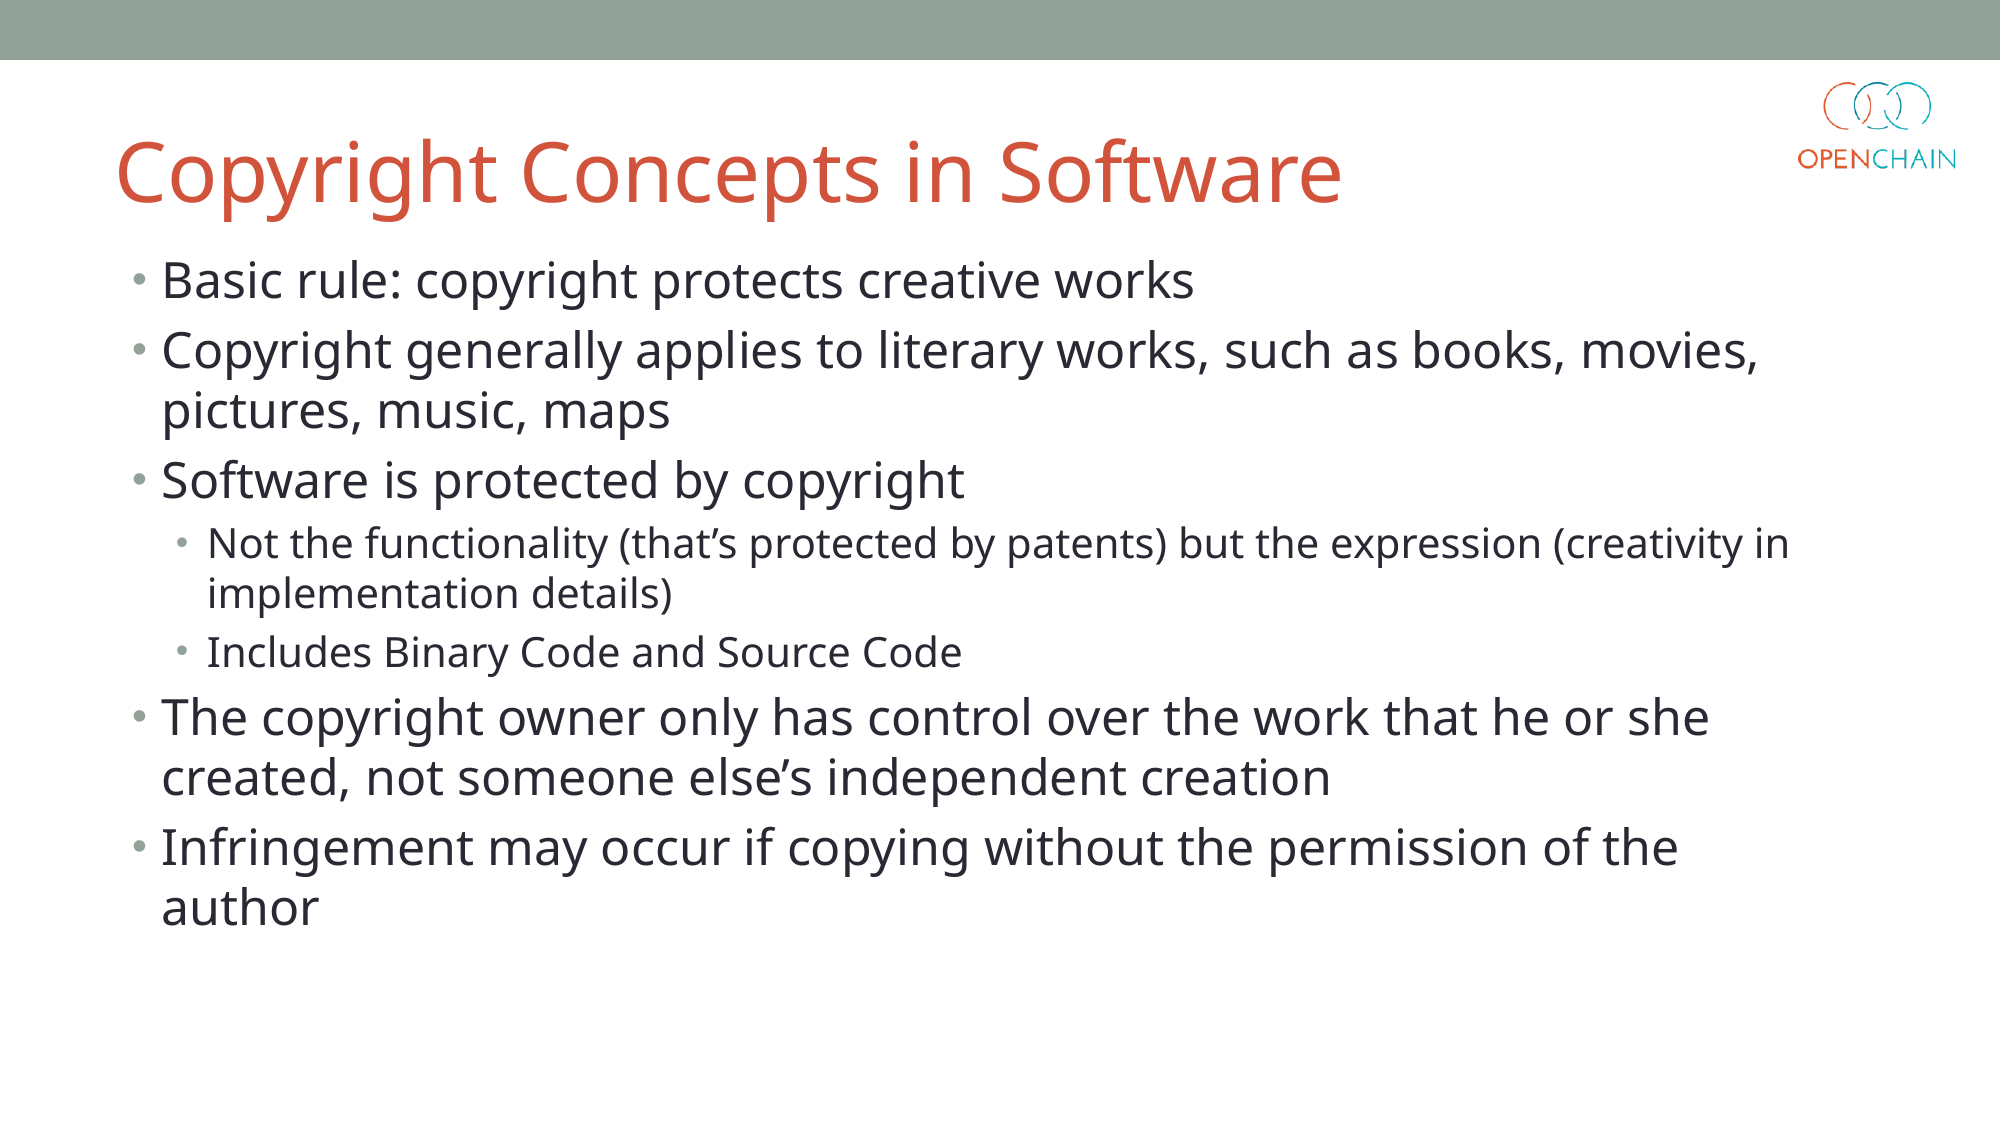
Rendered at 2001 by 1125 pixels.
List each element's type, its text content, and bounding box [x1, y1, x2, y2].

picture [1798, 82, 1955, 169]
list Basic rule: copyright protects creative works Copyright generally applies to literary works, such as books, movies, pictures, music, maps Software is protected by copyright Not the functionality (that’s protected by patents) but the expression (creativity in implementation details) Includes Binary Code and Source Code The copyright owner only has control over the work that he or she created, not someone else’s independent creation Infringement may occur if copying without the permission of the author [116, 241, 1863, 1061]
title Copyright Concepts in Software [99, 87, 1900, 250]
